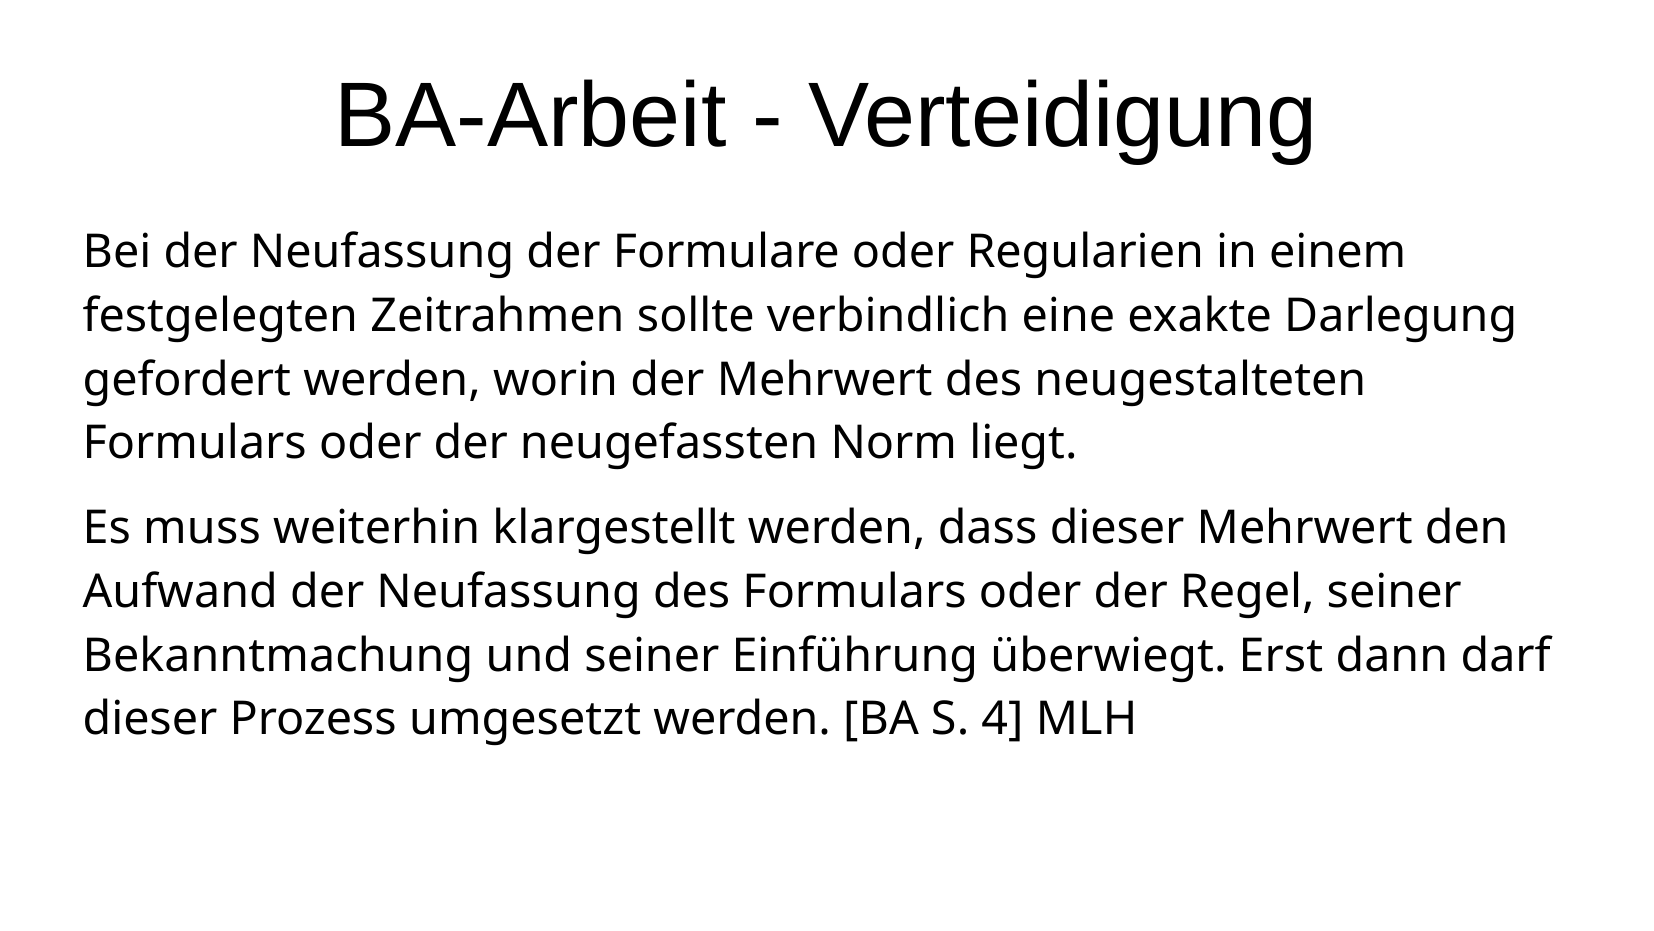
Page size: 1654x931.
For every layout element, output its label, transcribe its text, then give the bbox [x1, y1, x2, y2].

title BA-Arbeit - Verteidigung [82, 37, 1571, 193]
list Bei der Neufassung der Formulare oder Regularien in einem festgelegten Zeitrahmen sollte verbindlich eine exakte Darlegung gefordert werden, worin der Mehrwert des neugestalteten Formulars oder der neugefassten Norm liegt. Es muss weiterhin klargestellt werden, dass dieser Mehrwert den Aufwand der Neufassung des Formulars oder der Regel, seiner Bekanntmachung und seiner Einführung überwiegt. Erst dann darf dieser Prozess umgesetzt werden. [BA S. 4] MLH [82, 217, 1571, 758]
